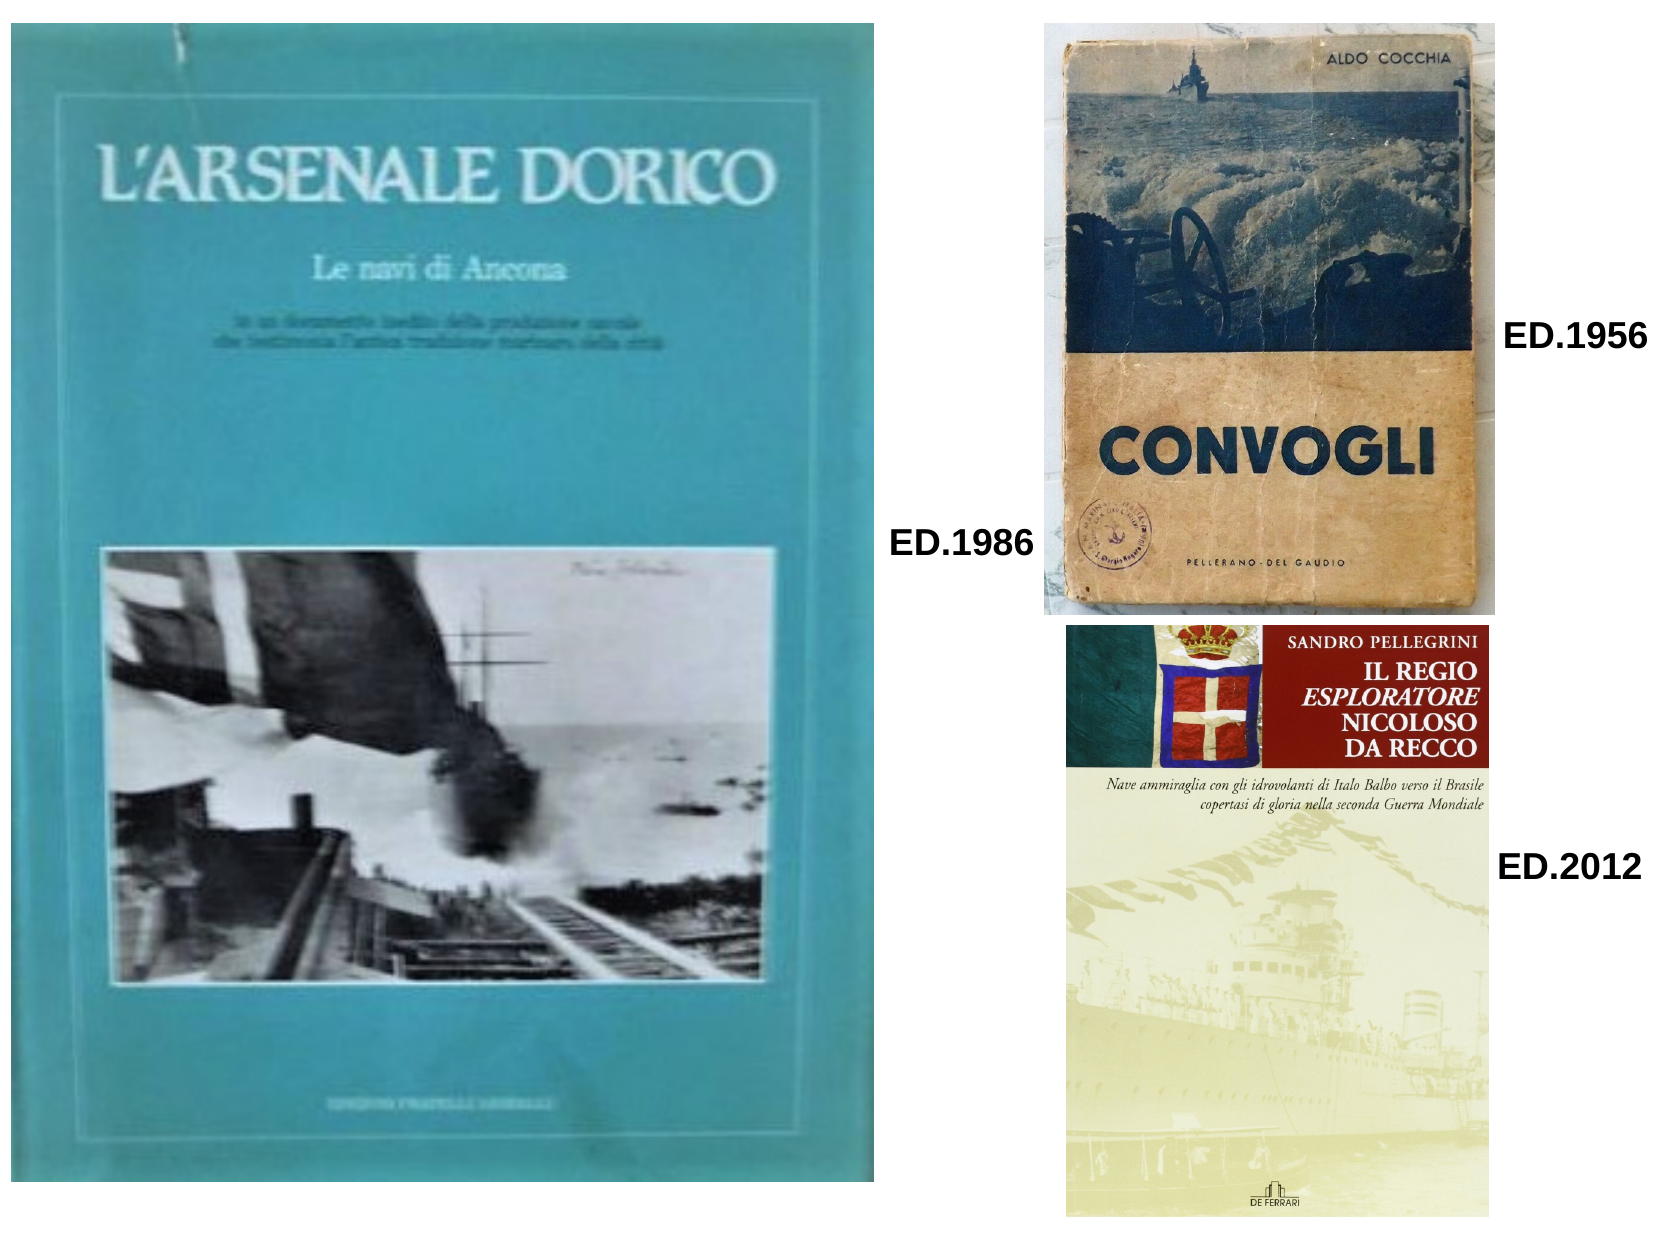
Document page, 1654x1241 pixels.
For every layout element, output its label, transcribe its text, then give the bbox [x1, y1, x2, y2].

text_box ED.1956 [1488, 307, 1654, 364]
picture [1044, 23, 1495, 615]
text_box ED.2012 [1482, 838, 1654, 895]
picture [1066, 625, 1489, 1217]
picture [11, 23, 874, 1182]
text_box ED.1986 [874, 513, 1050, 571]
